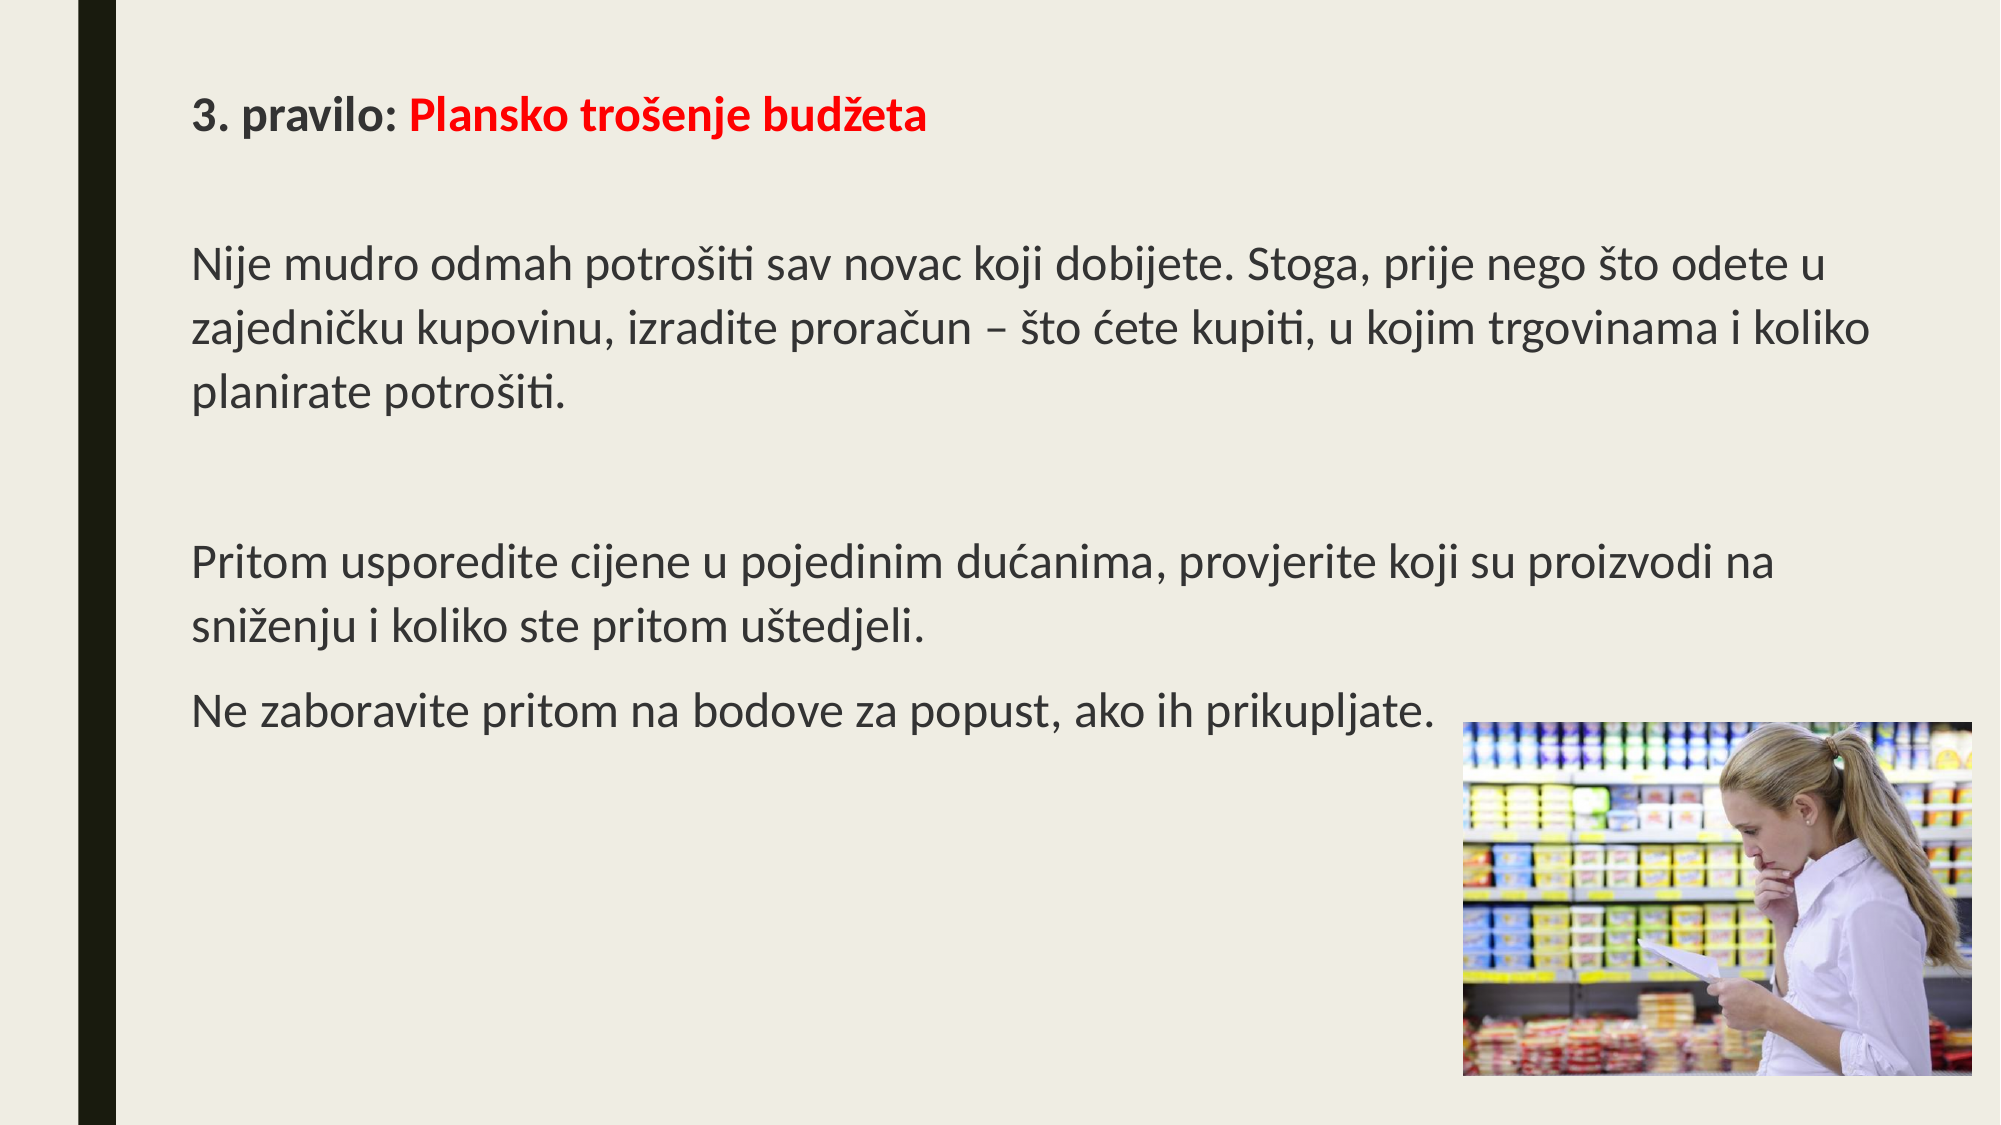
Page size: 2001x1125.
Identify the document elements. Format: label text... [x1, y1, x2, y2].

picture [1463, 722, 1972, 1076]
list 3. pravilo: Plansko trošenje budžeta Nije mudro odmah potrošiti sav novac koji dobijete. Stoga, prije nego što odete u zajedničku kupovinu, izradite proračun – što ćete kupiti, u kojim trgovinama i koliko planirate potrošiti. Pritom usporedite cijene u pojedinim dućanima, provjerite koji su proizvodi na sniženju i koliko ste pritom uštedjeli. Ne zaboravite pritom na bodove za popust, ako ih prikupljate. [176, 69, 1901, 1031]
